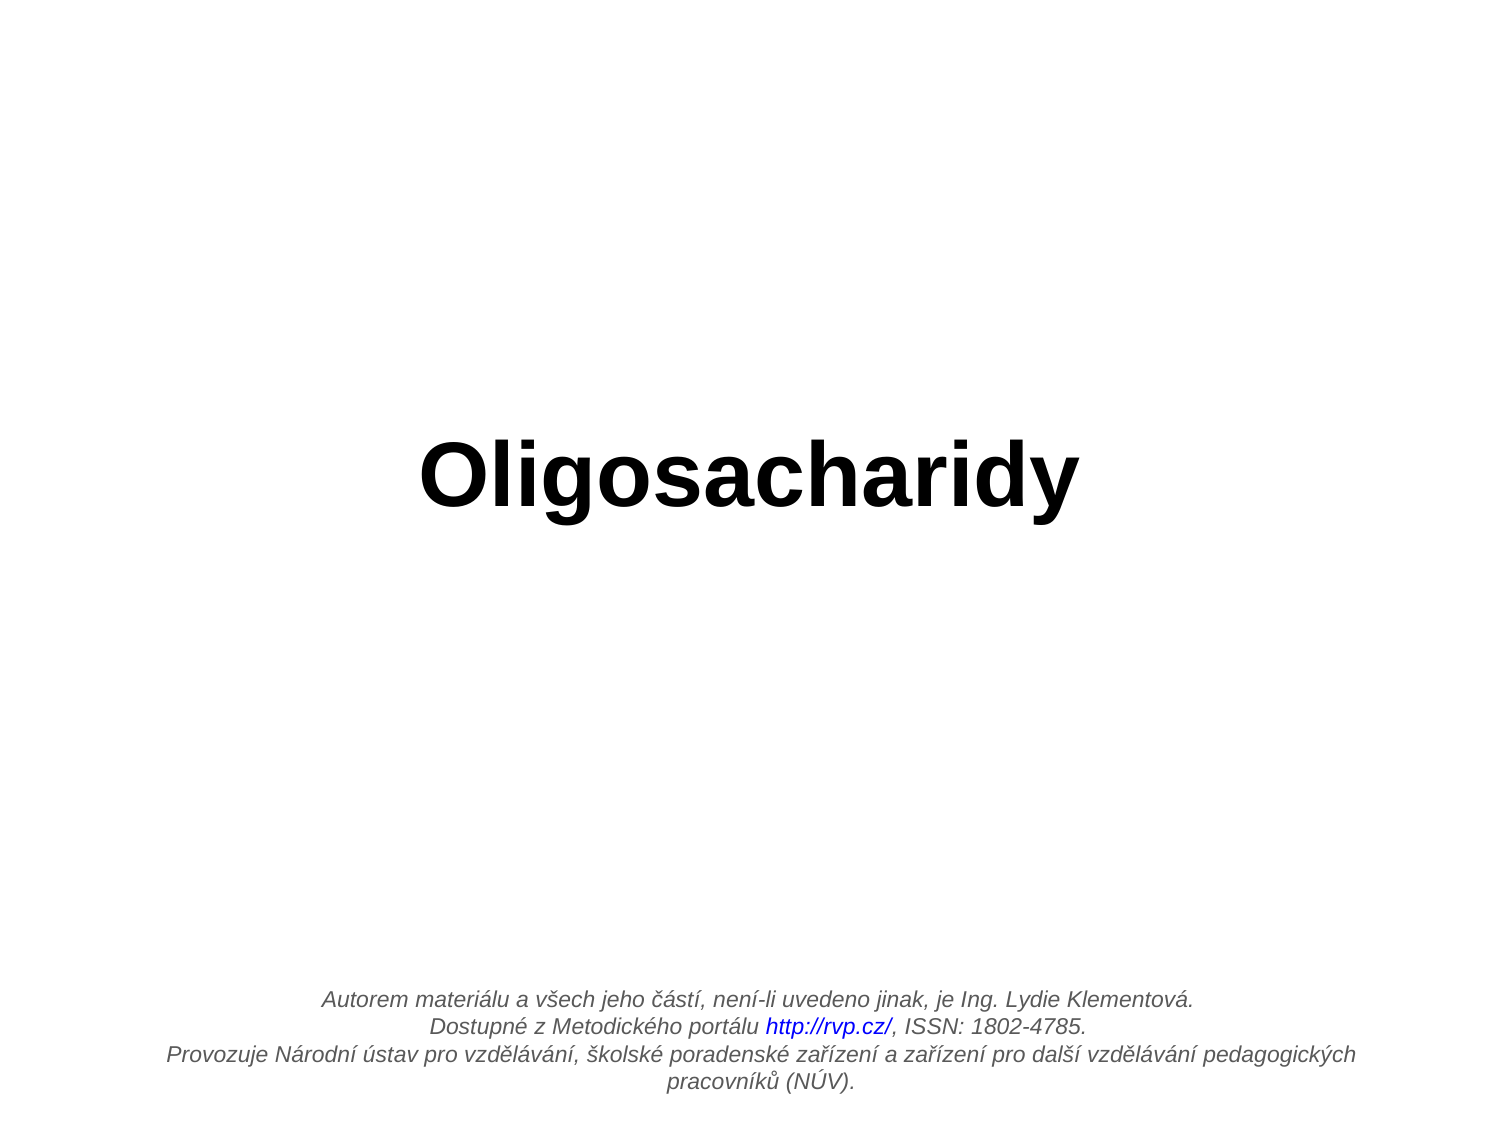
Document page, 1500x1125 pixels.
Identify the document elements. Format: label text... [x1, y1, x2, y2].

title Oligosacharidy [112, 349, 1388, 591]
text_box Autorem materiálu a všech jeho částí, není-li uvedeno jinak, je Ing. Lydie Klementová. Dostupné z Metodického portálu http://rvp.cz/, ISSN: 1802-4785. Provozuje Národní ústav pro vzdělávání, školské poradenské zařízení a zařízení pro další vzdělávání pedagogických pracovníků (NÚV). [147, 1023, 1377, 1084]
